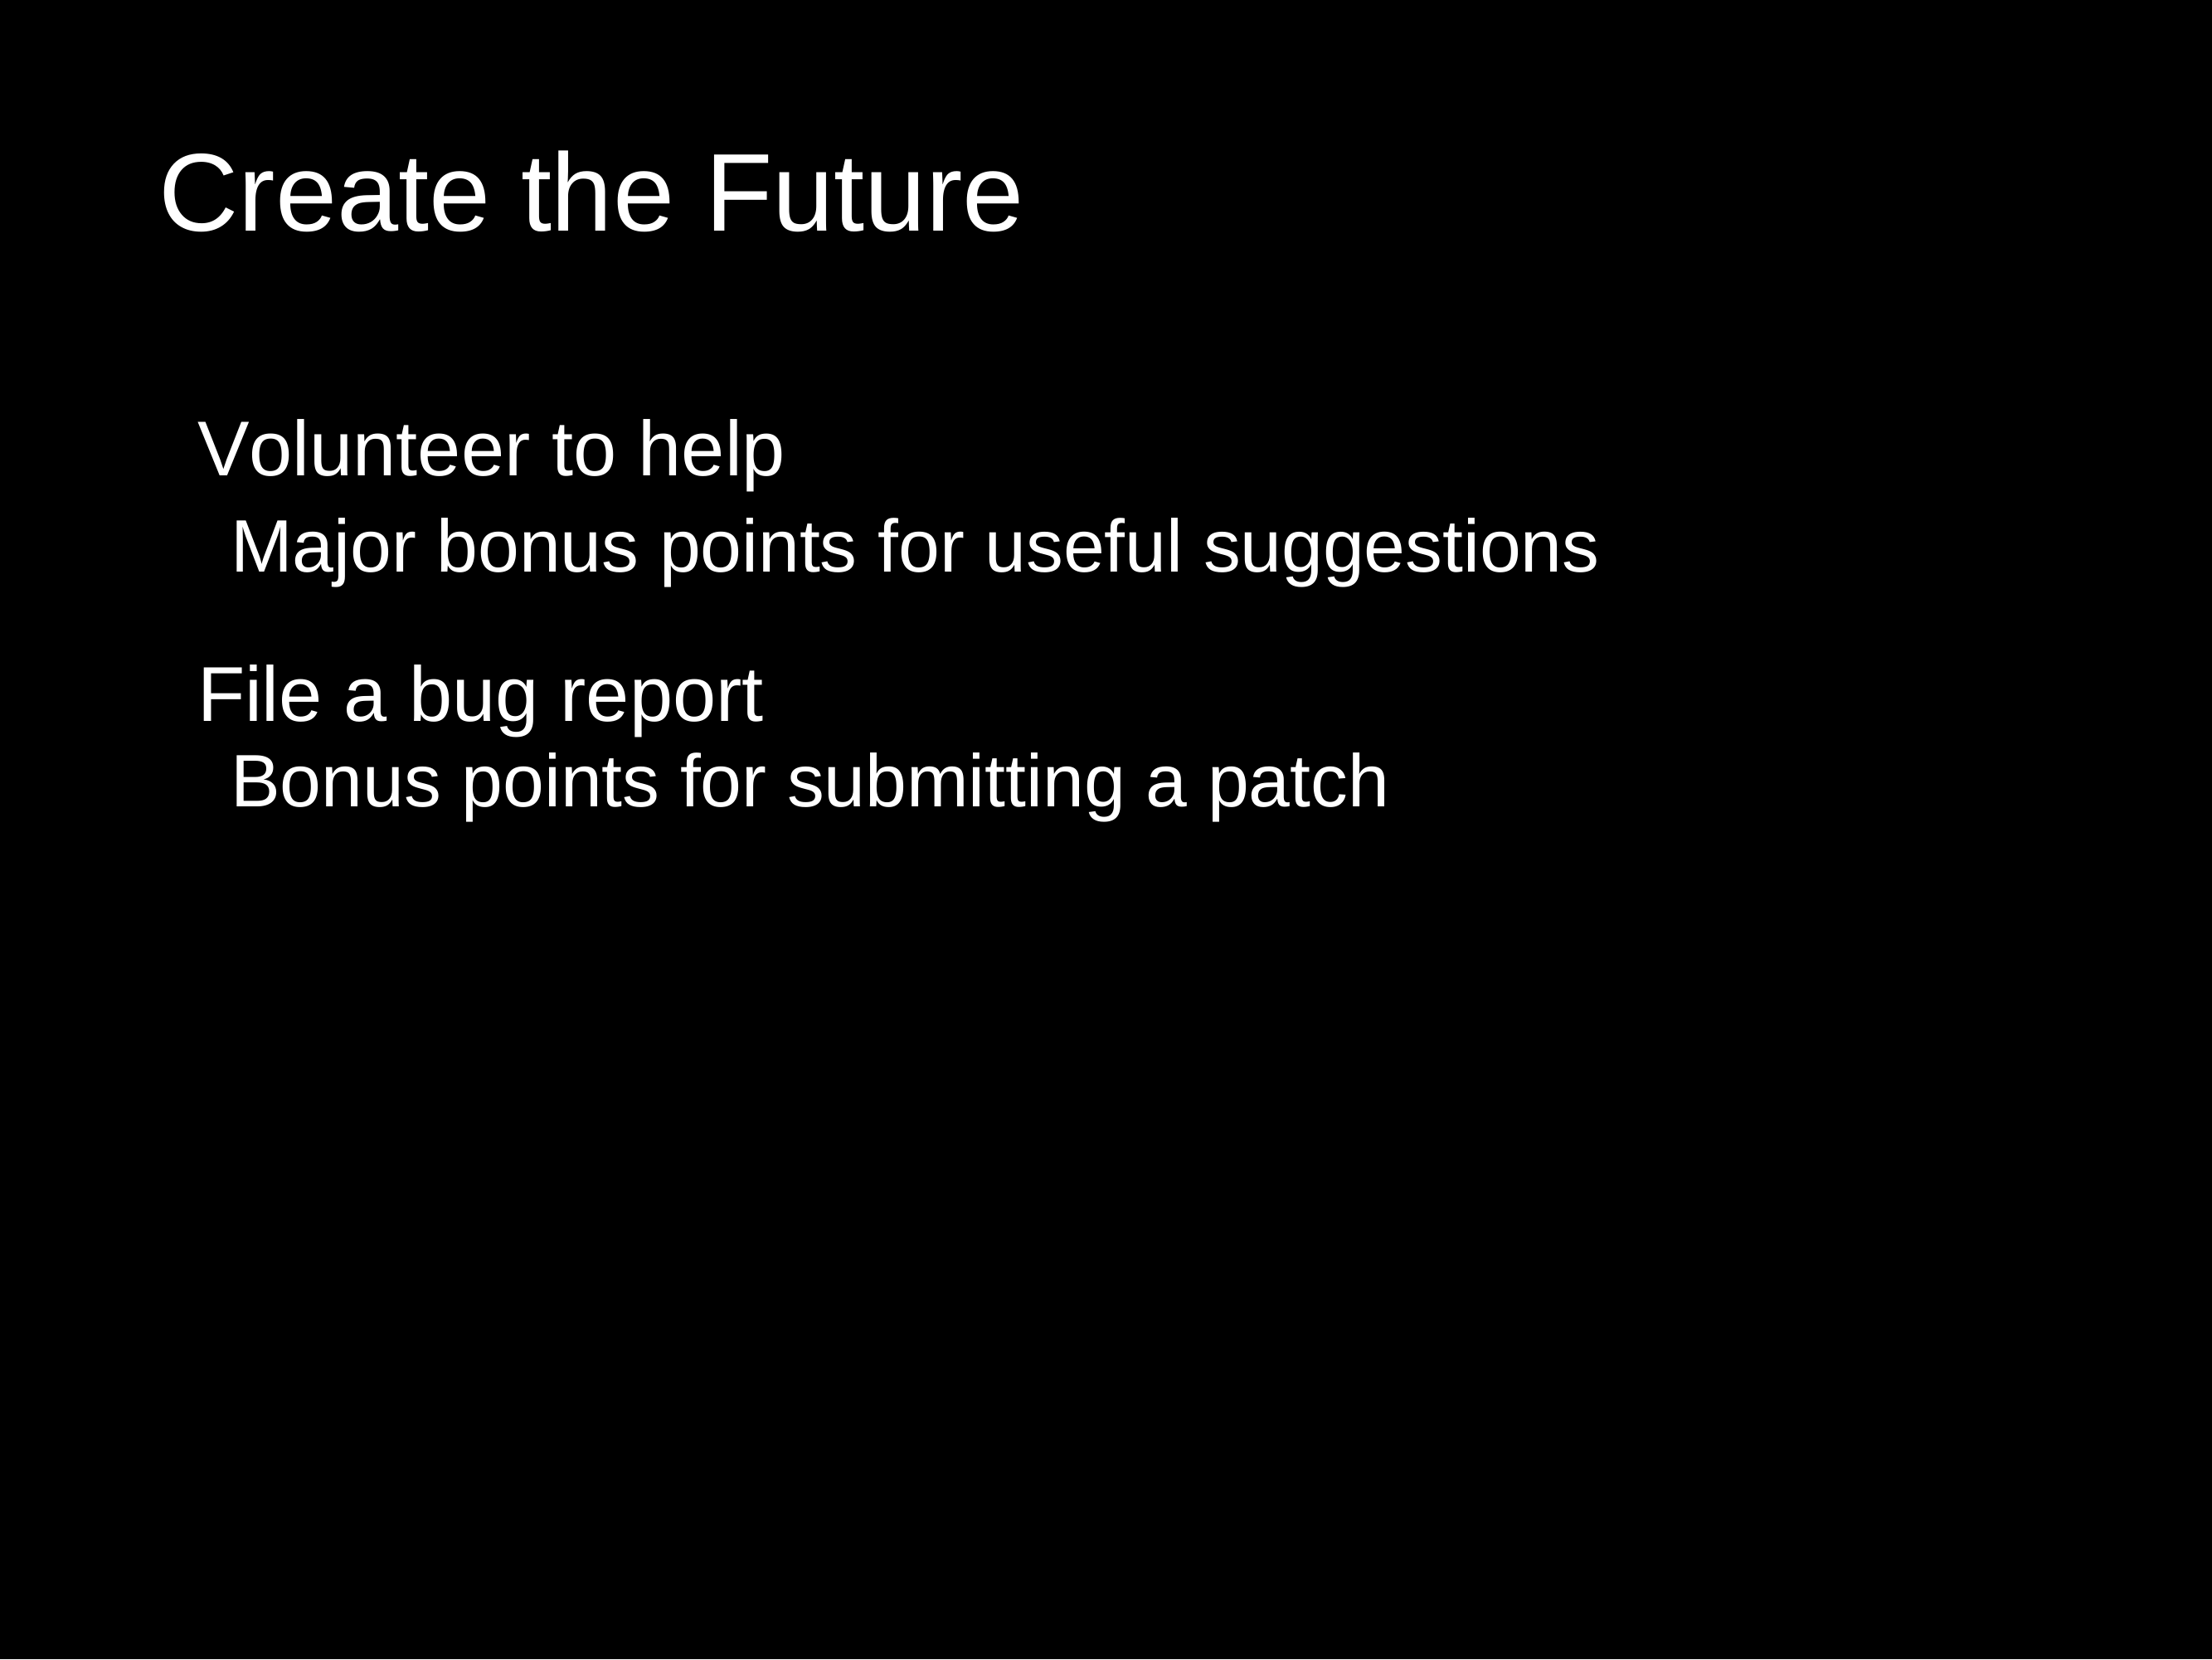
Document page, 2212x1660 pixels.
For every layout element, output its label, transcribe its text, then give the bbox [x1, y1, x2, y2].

title Create the Future [152, 73, 2059, 312]
list Volunteer to help Major bonus points for useful suggestions‏ File a bug report Bonus points for submitting a patch [152, 355, 2059, 1239]
